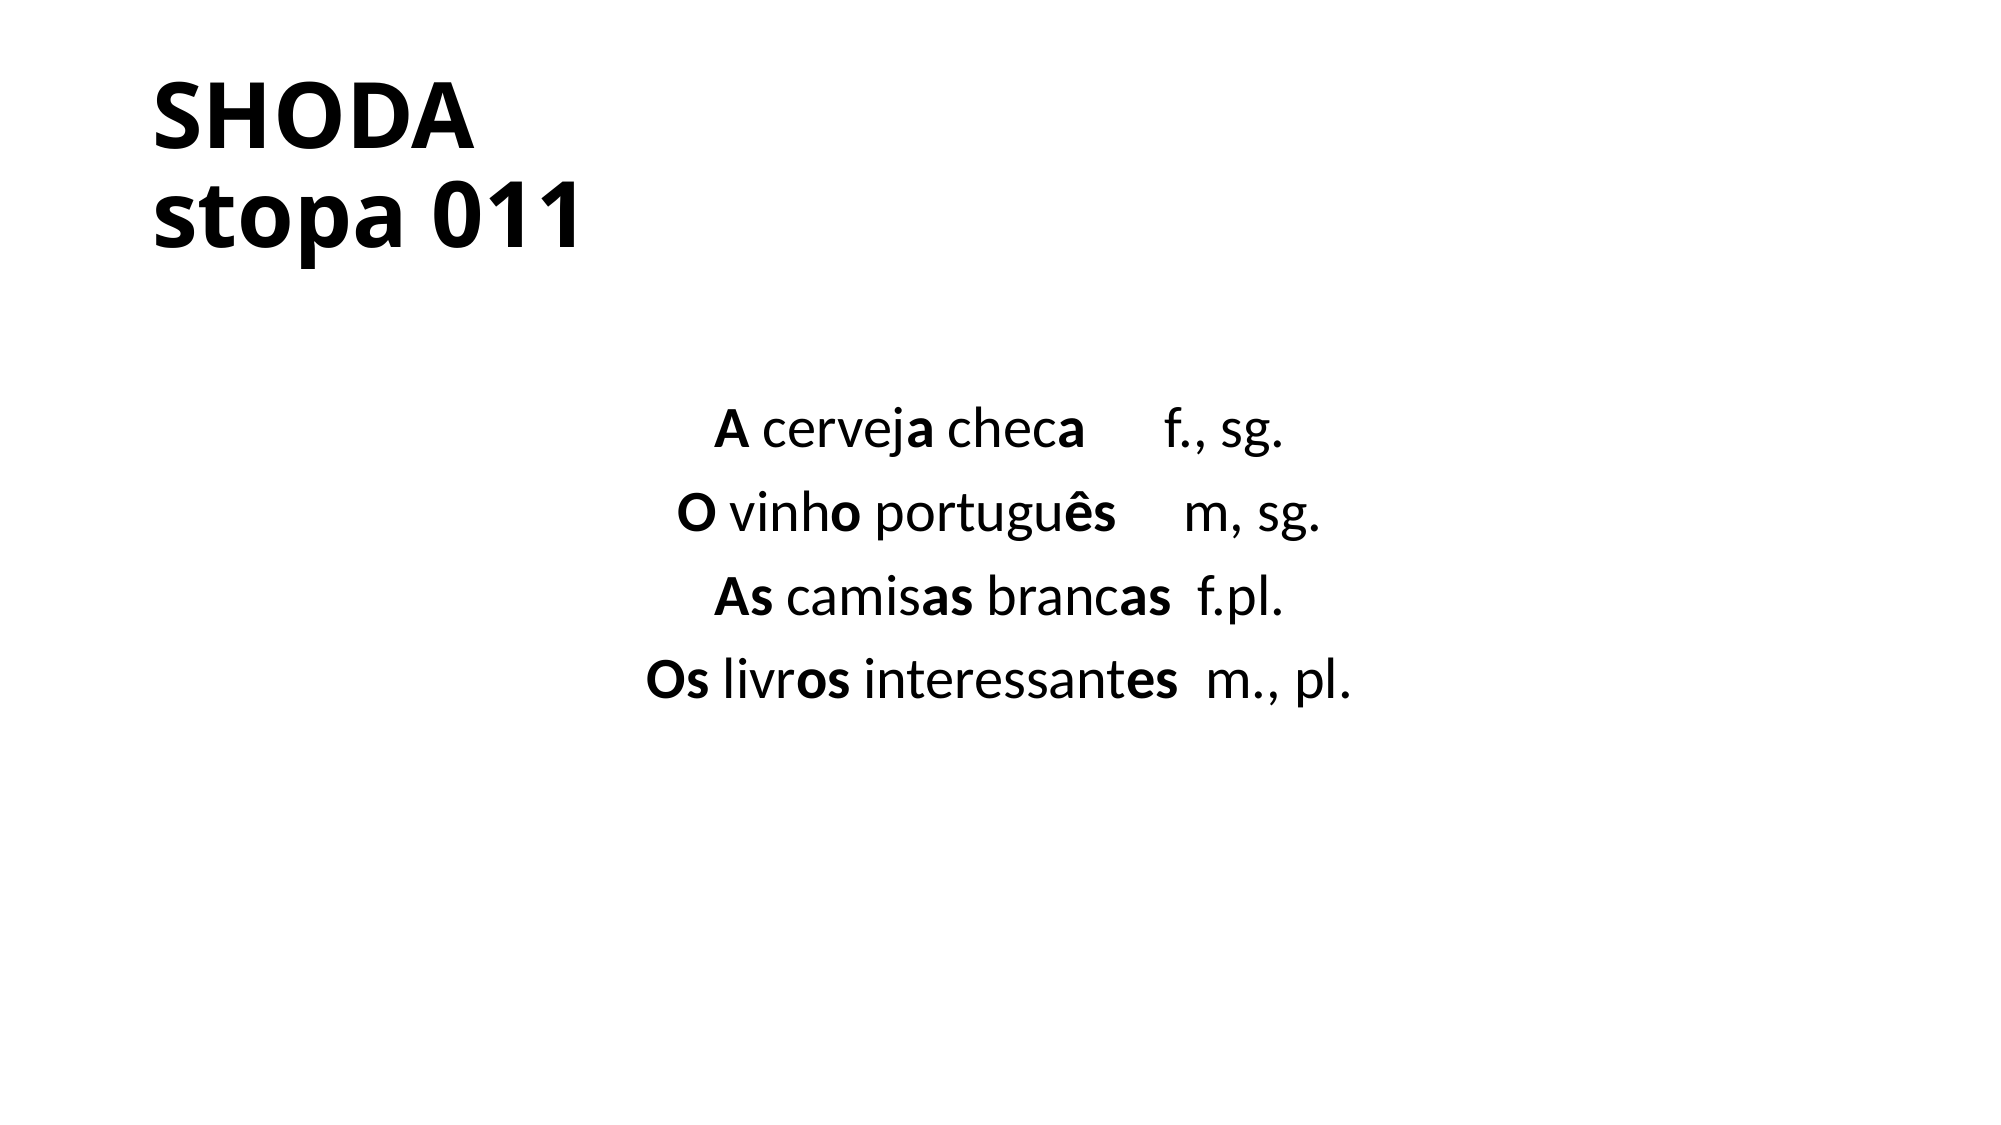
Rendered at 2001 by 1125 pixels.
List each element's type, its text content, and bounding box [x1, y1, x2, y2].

title SHODA stopa 011 [137, 59, 1863, 278]
list A cerveja checa f., sg. O vinho português m, sg. As camisas brancas f.pl. Os livros interessantes m., pl. [137, 299, 1863, 1014]
